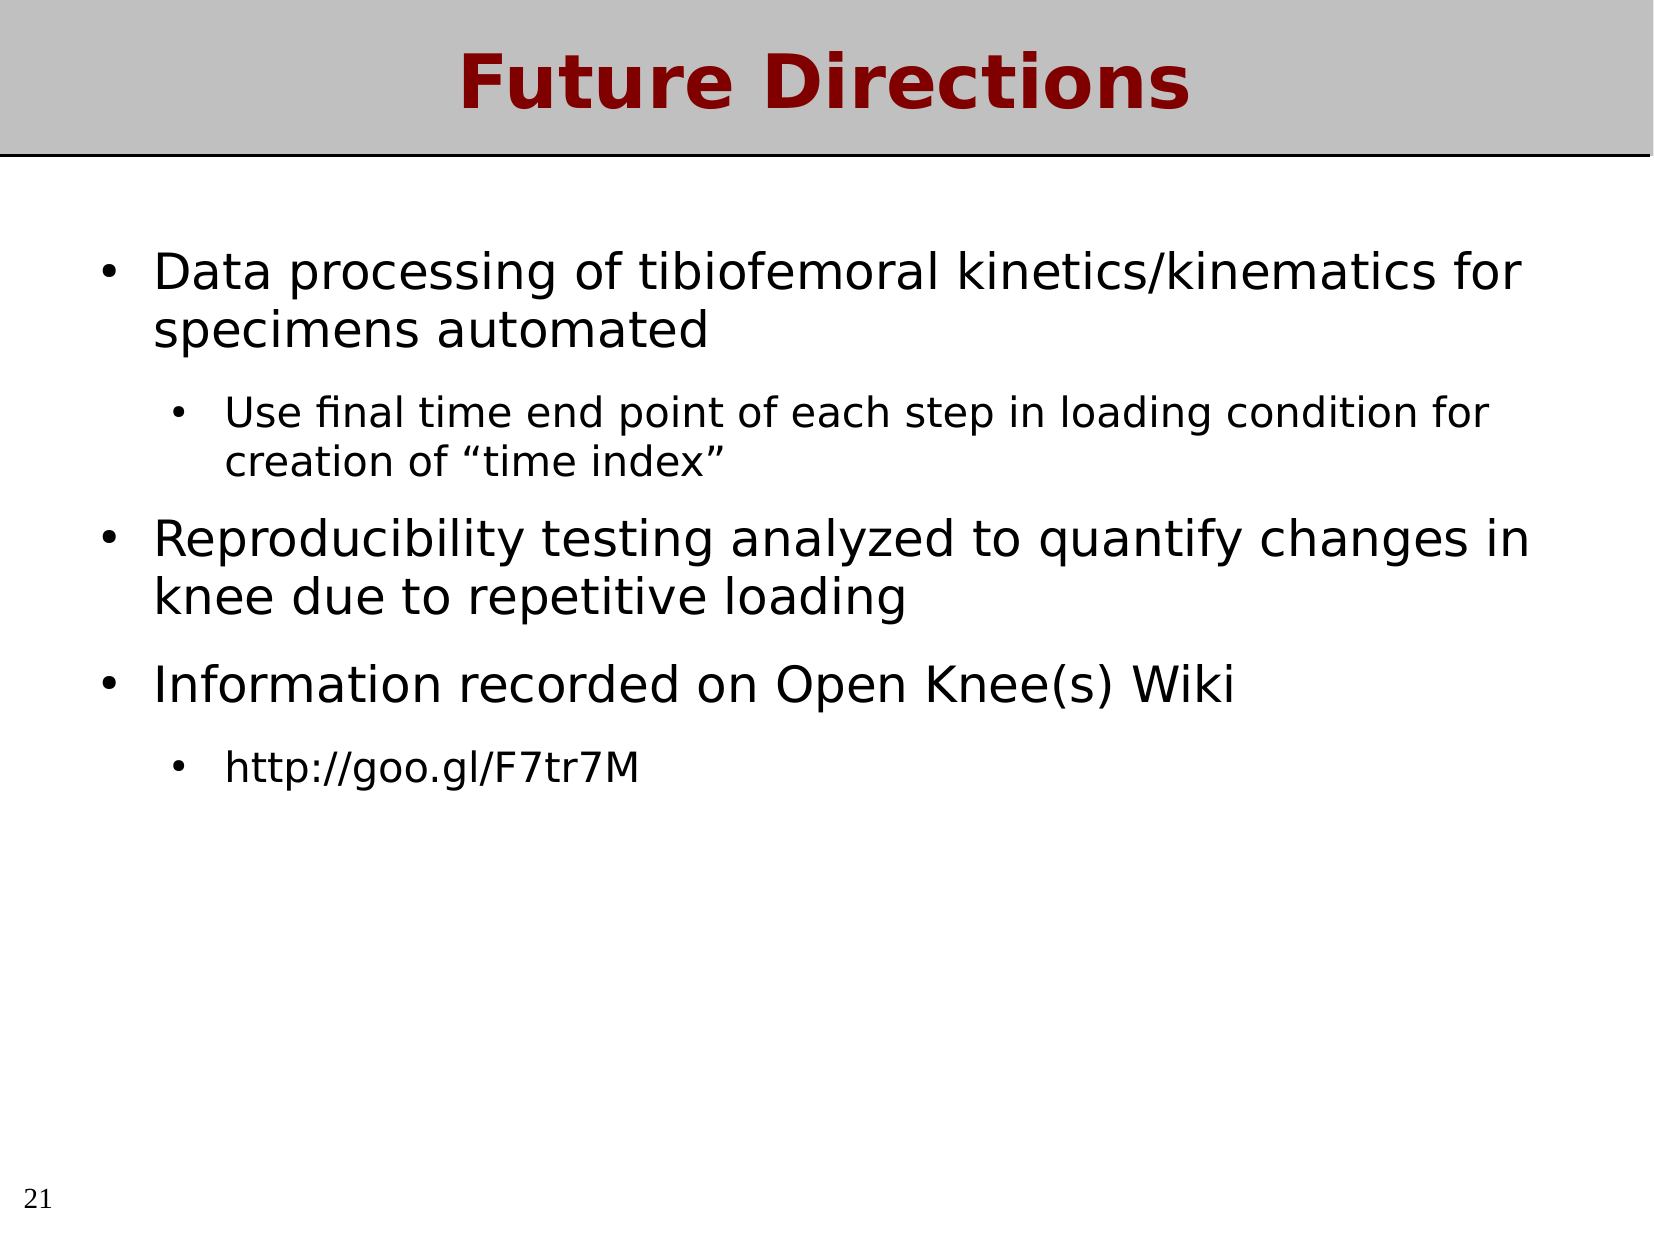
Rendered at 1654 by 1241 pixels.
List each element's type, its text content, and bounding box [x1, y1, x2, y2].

list Data processing of tibiofemoral kinetics/kinematics for specimens automated Use final time end point of each step in loading condition for creation of “time index” Reproducibility testing analyzed to quantify changes in knee due to repetitive loading Information recorded on Open Knee(s) Wiki http://goo.gl/F7tr7M [82, 242, 1571, 963]
text_box [0, 0, 1654, 156]
text_box Future Directions [0, 31, 1651, 134]
